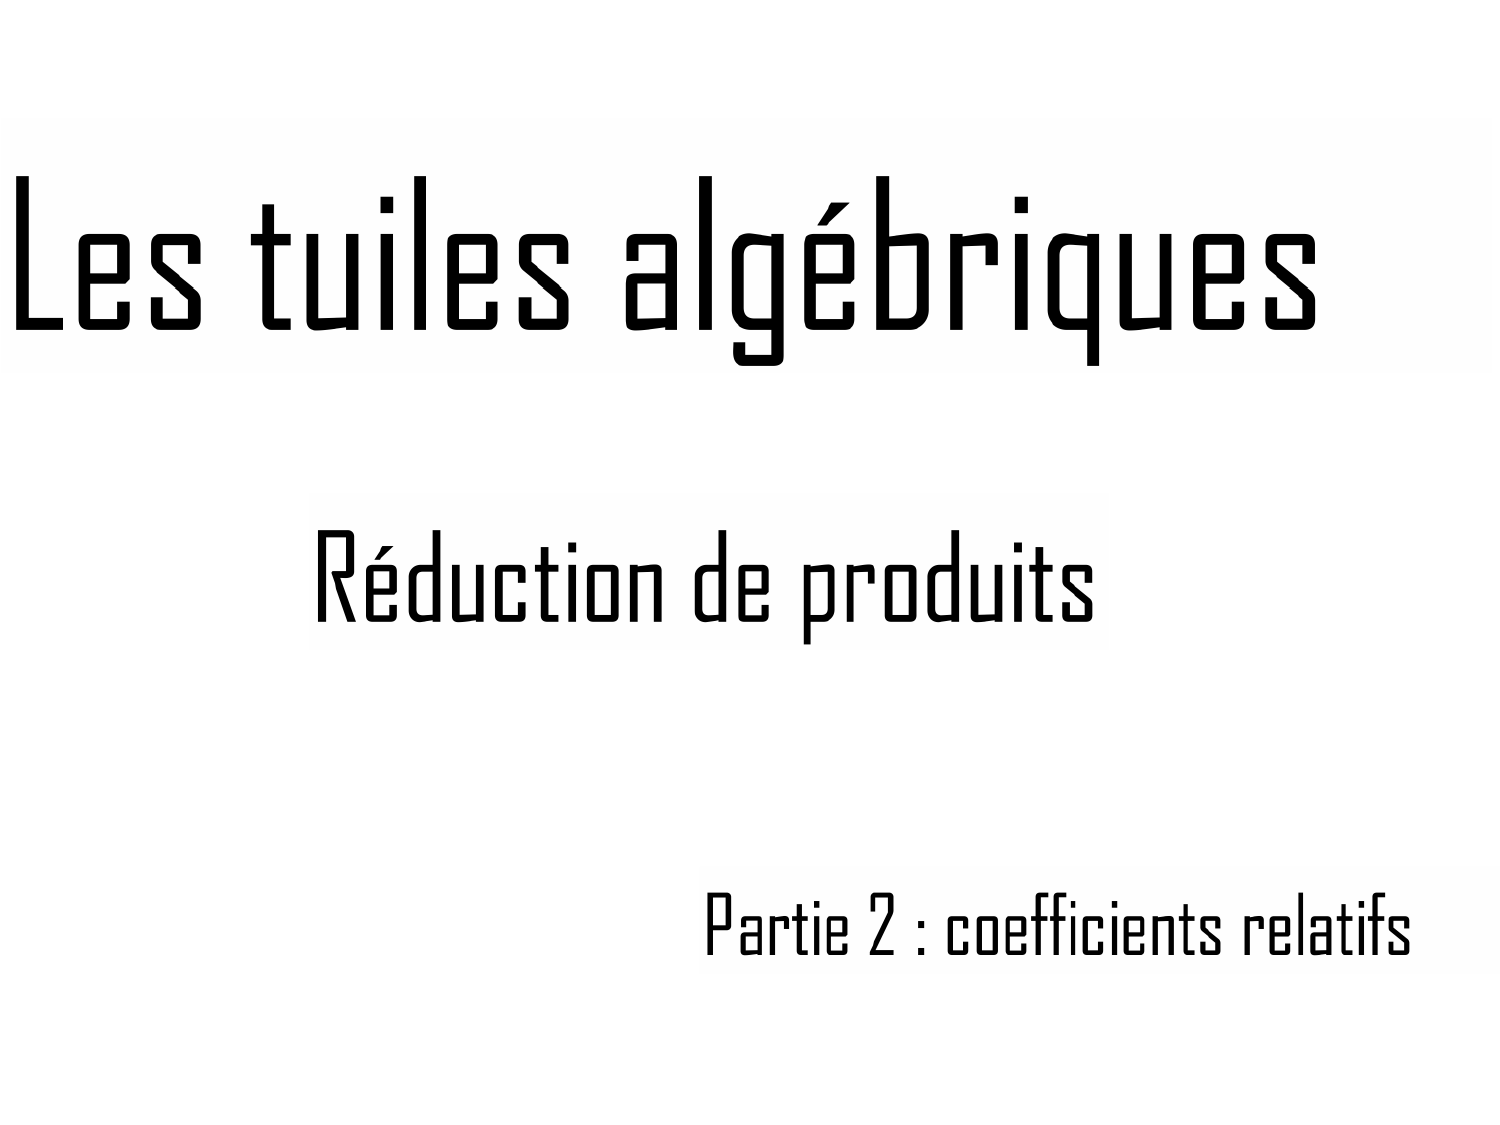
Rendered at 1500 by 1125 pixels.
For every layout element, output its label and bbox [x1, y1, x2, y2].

picture [0, 117, 1500, 976]
